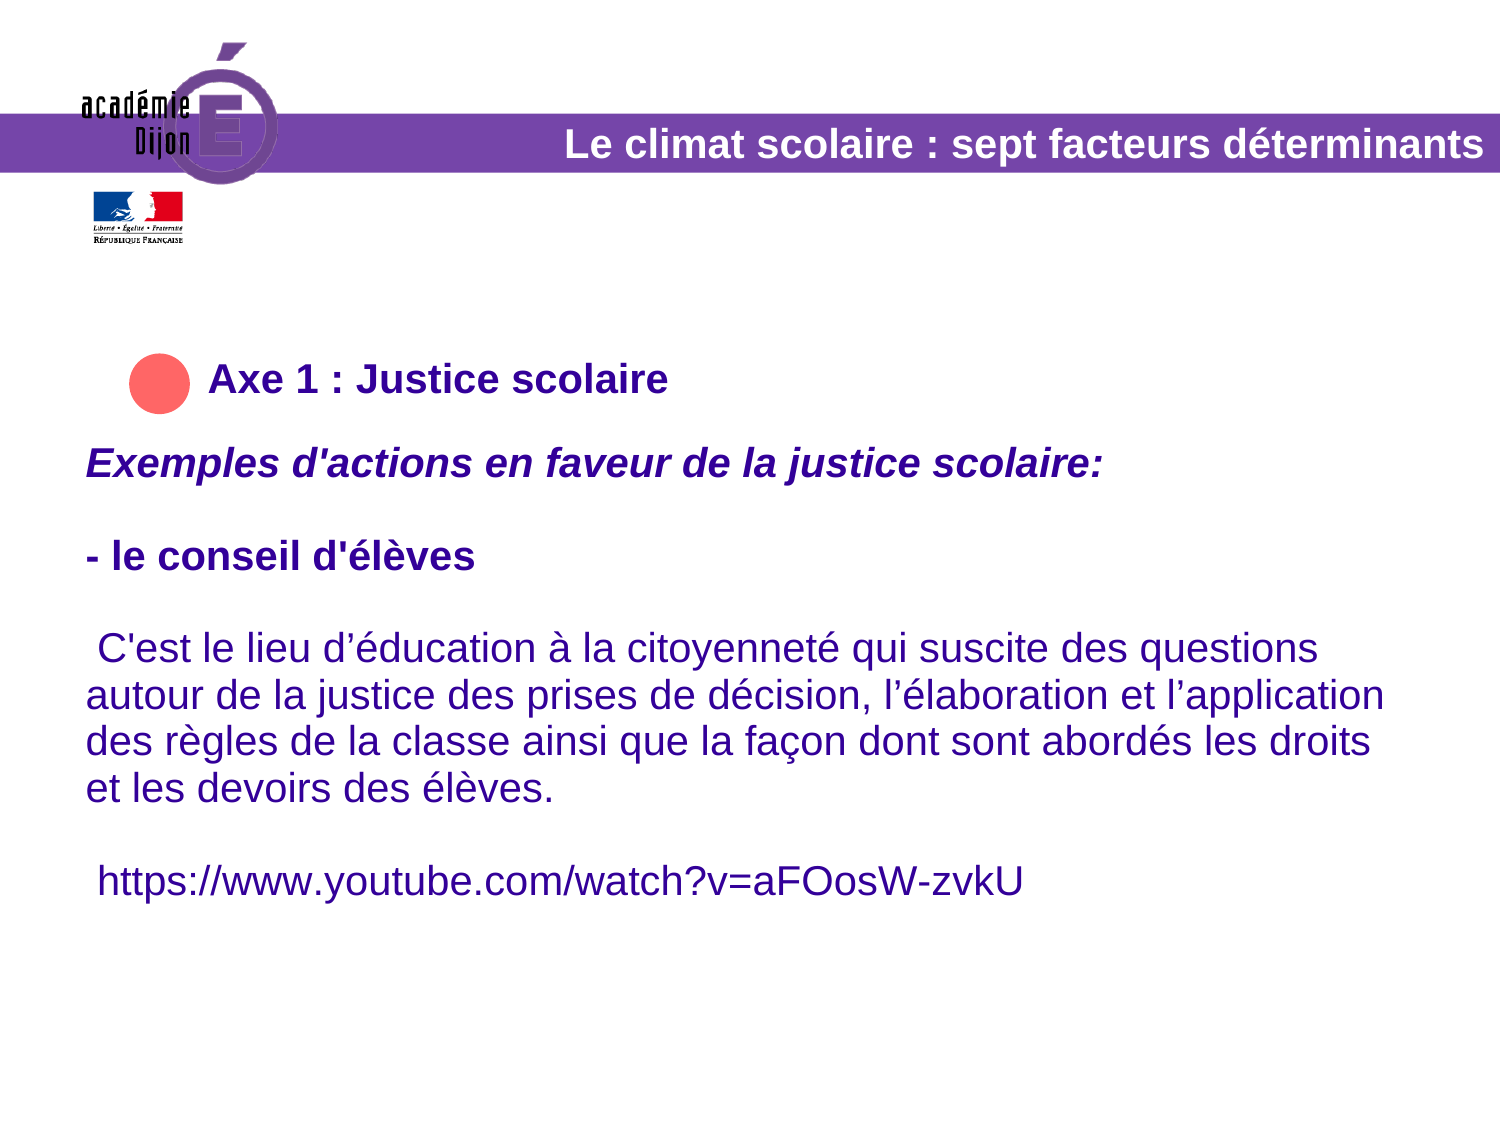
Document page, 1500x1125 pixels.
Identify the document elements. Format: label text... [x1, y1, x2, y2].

text_box [129, 354, 190, 414]
text_box Le climat scolaire : sept facteurs déterminants [118, 106, 1500, 182]
picture [82, 42, 278, 244]
text_box Axe 1 : Justice scolaire Exemples d'actions en faveur de la justice scolaire: - le conseil d'élèves C'est le lieu d’éducation à la citoyenneté qui suscite des questions autour de la justice des prises de décision, l’élaboration et l’application des règles de la classe ainsi que la façon dont sont abordés les droits et les devoirs des élèves. https://www.youtube.com/watch?v=aFOosW-zvkU [70, 307, 1406, 1041]
